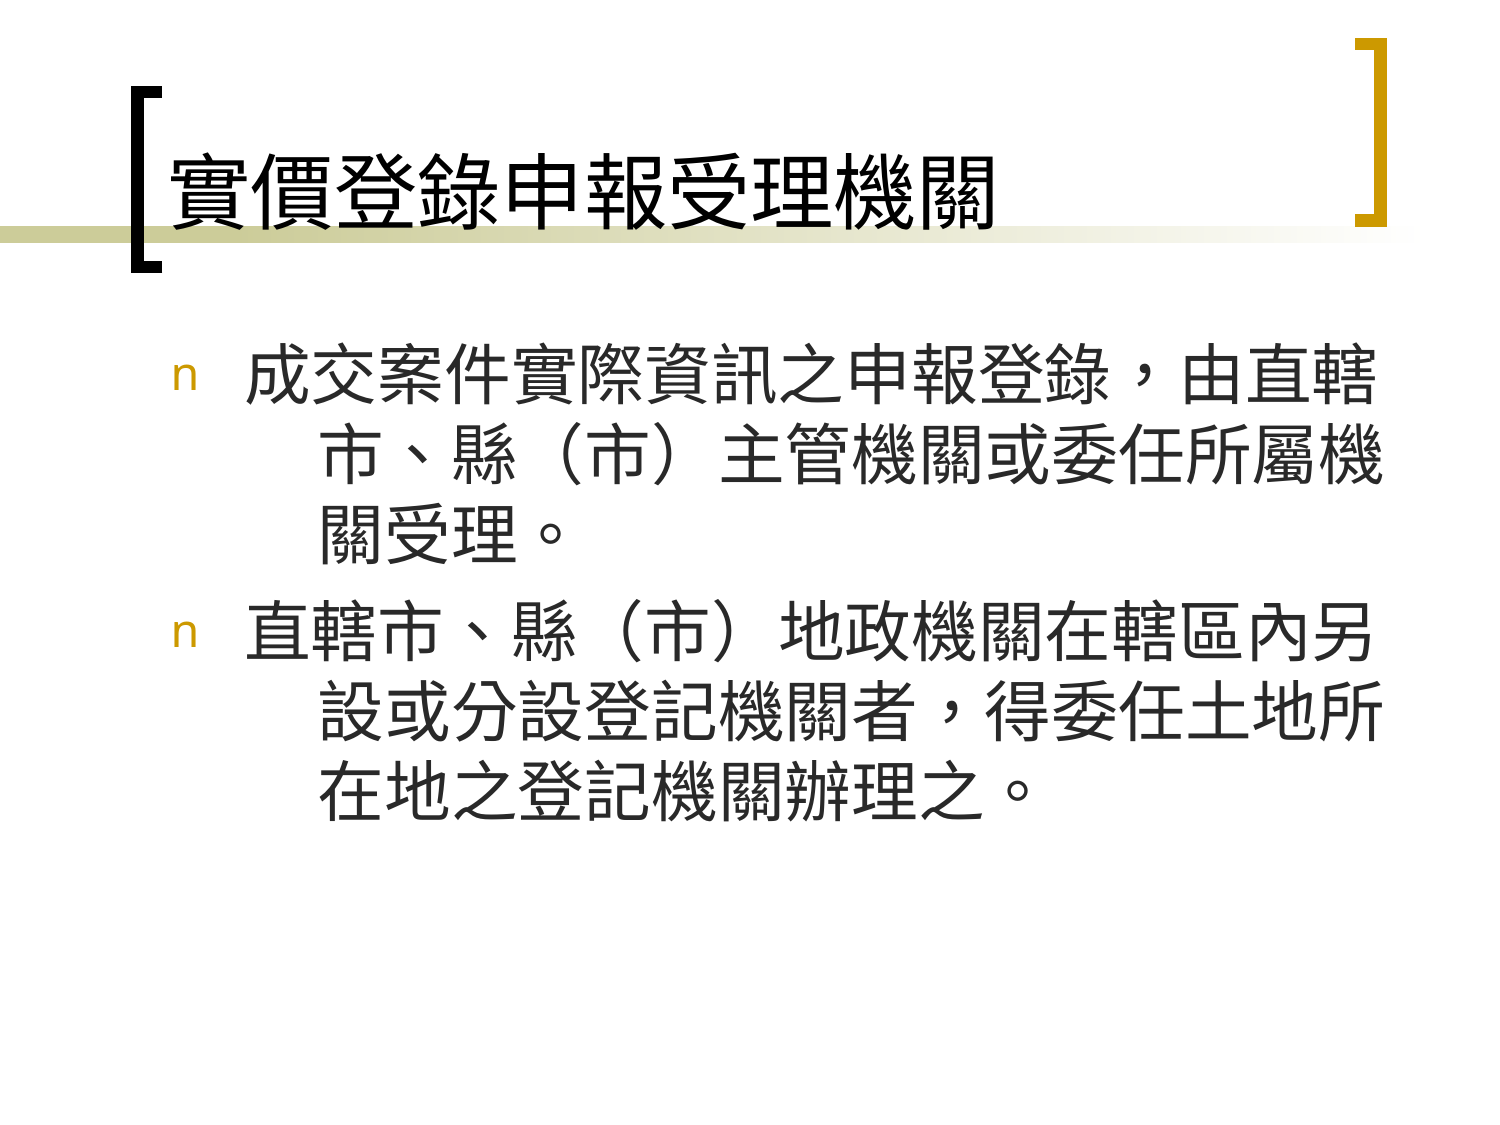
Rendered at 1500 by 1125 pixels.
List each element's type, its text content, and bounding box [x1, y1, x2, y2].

title 實價登錄申報受理機關 [152, 15, 1328, 248]
list 成交案件實際資訊之申報登錄，由直轄市、縣（市）主管機關或委任所屬機關受理。 直轄市、縣（市）地政機關在轄區內另設或分設登記機關者，得委任土地所在地之登記機關辦理之。 [155, 324, 1413, 1000]
